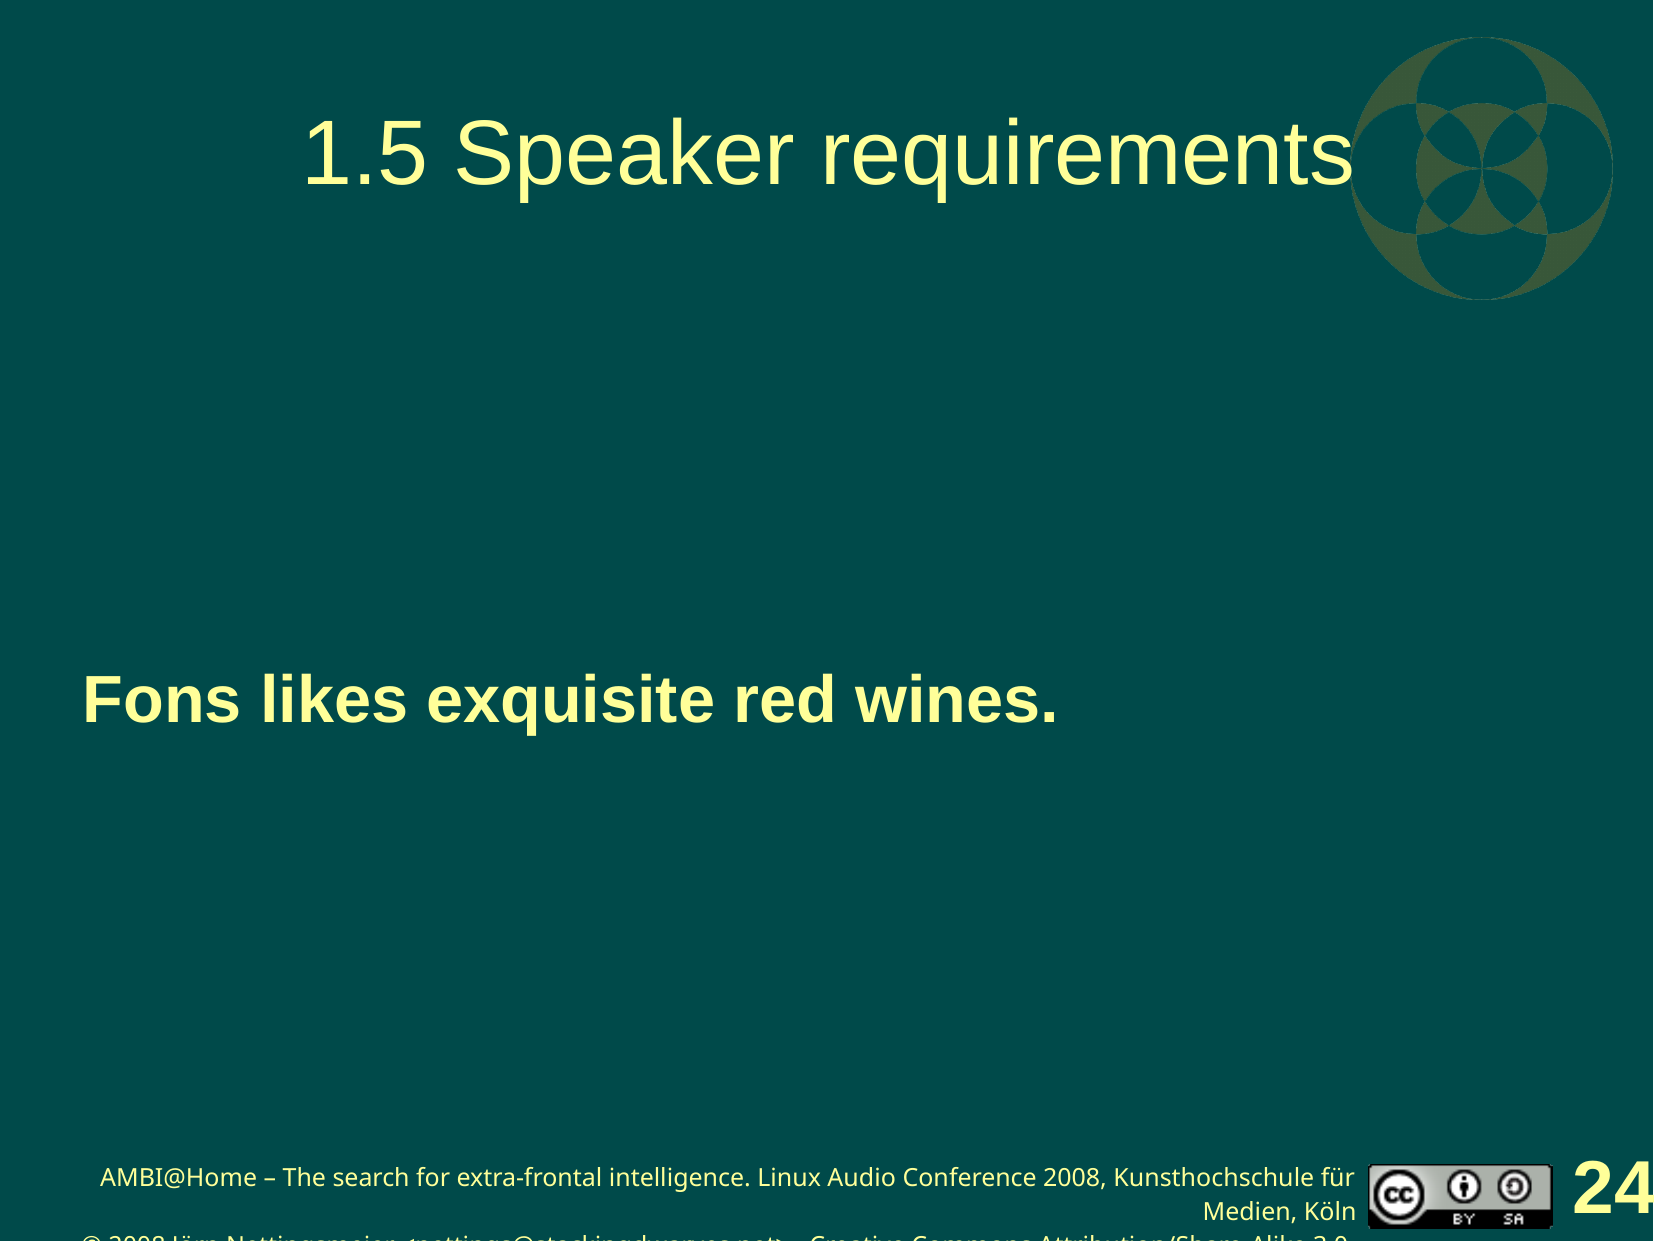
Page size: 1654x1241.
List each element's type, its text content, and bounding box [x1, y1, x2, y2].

subtitle Fons likes exquisite red wines. [82, 297, 1571, 1102]
picture [1350, 37, 1613, 300]
title 1.5 Speaker requirements [82, 56, 1576, 250]
picture [1368, 1164, 1553, 1229]
